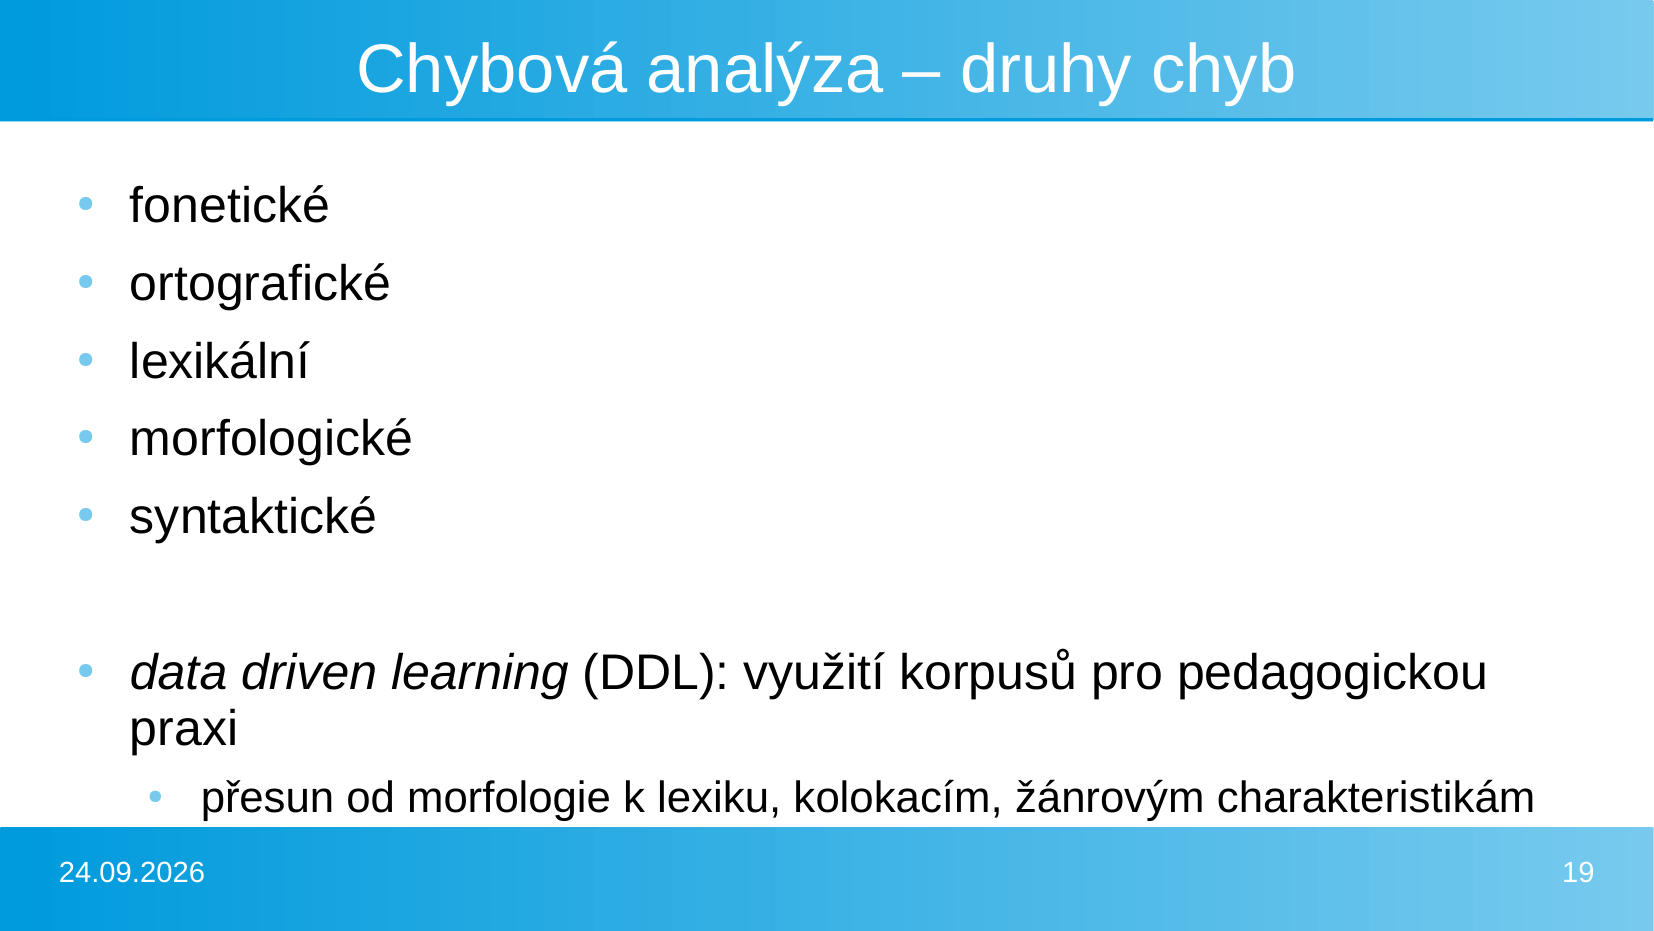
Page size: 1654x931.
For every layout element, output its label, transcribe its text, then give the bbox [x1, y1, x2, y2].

list fonetické ortografické lexikální morfologické syntaktické data driven learning (DDL): využití korpusů pro pedagogickou praxi přesun od morfologie k lexiku, kolokacím, žánrovým charakteristikám [59, 177, 1595, 768]
title Chybová analýza – druhy chyb [59, 29, 1595, 108]
